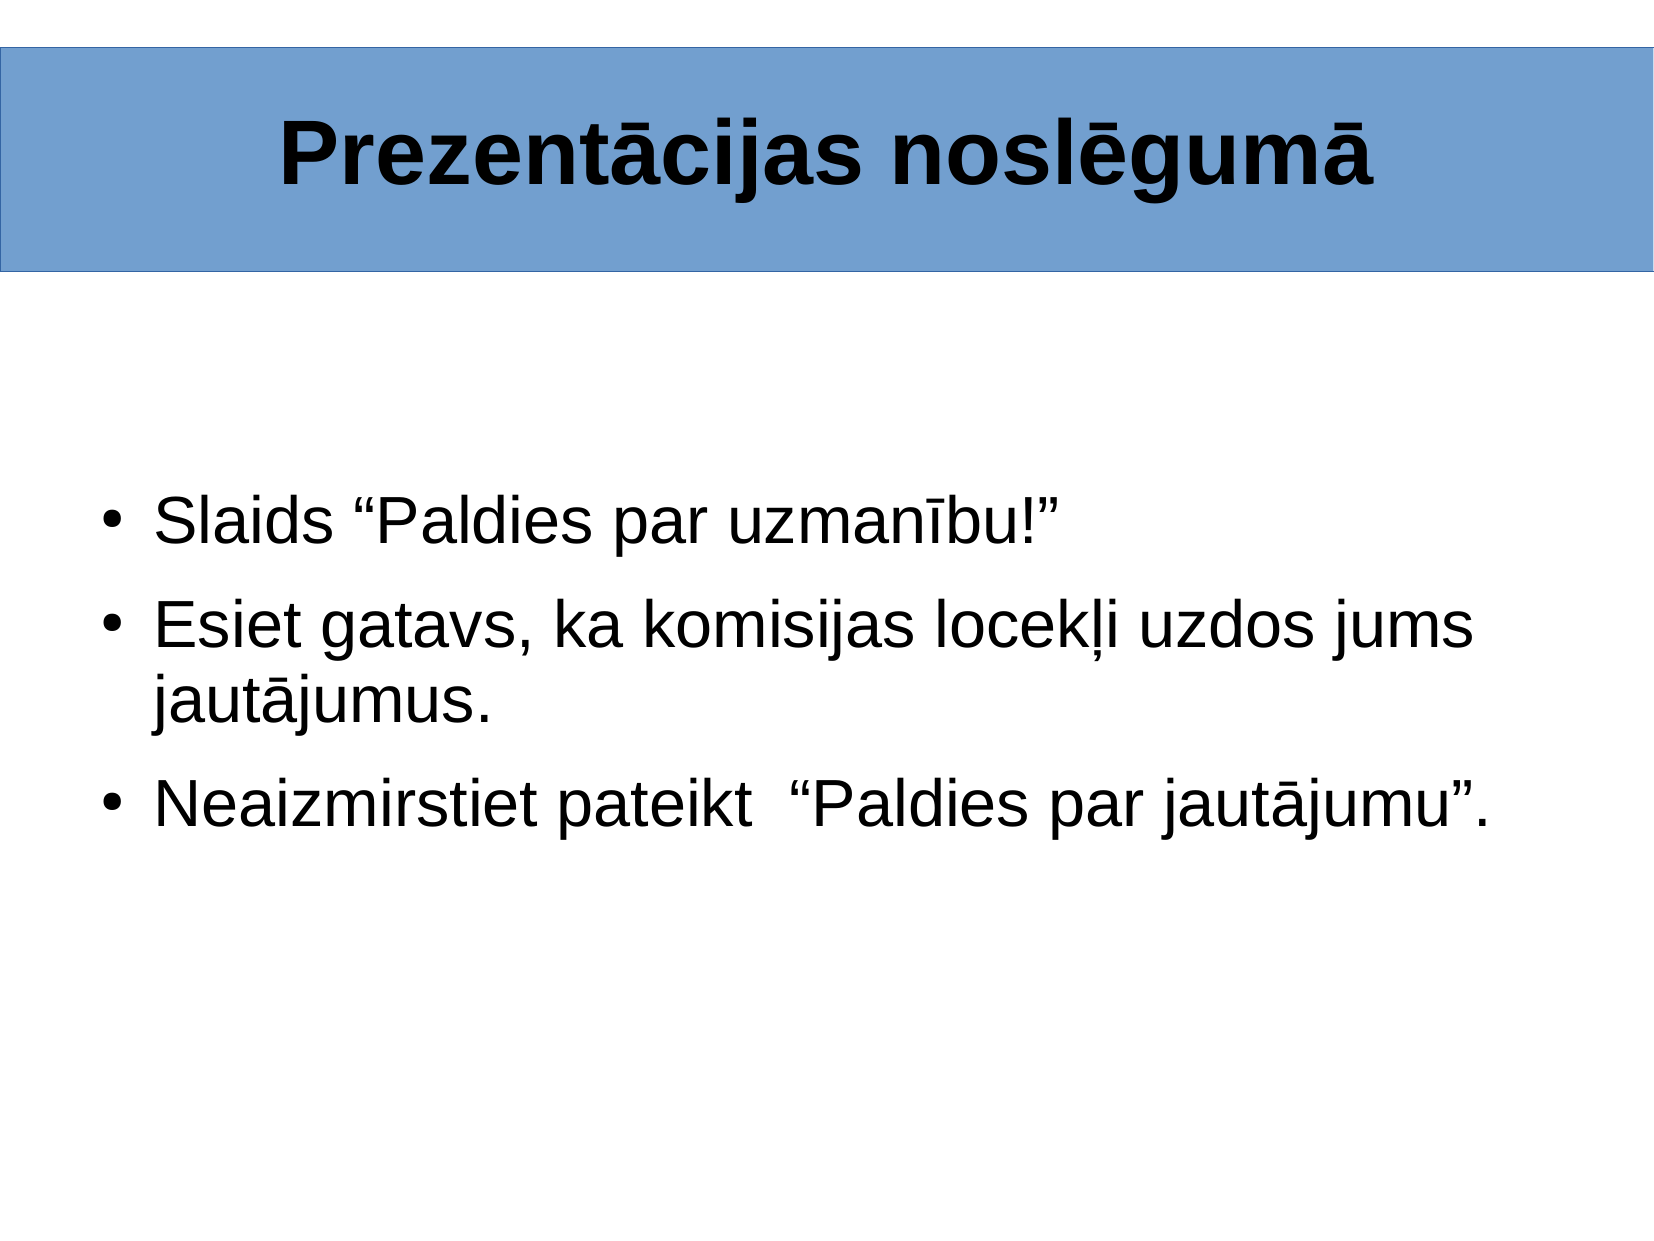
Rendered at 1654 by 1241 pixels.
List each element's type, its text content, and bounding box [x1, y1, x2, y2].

list Slaids “Paldies par uzmanību!” Esiet gatavs, ka komisijas locekļi uzdos jums jautājumus. Neaizmirstiet pateikt “Paldies par jautājumu”. [82, 378, 1619, 1099]
title Prezentācijas noslēgumā [82, 49, 1571, 257]
text_box [0, 47, 1654, 272]
